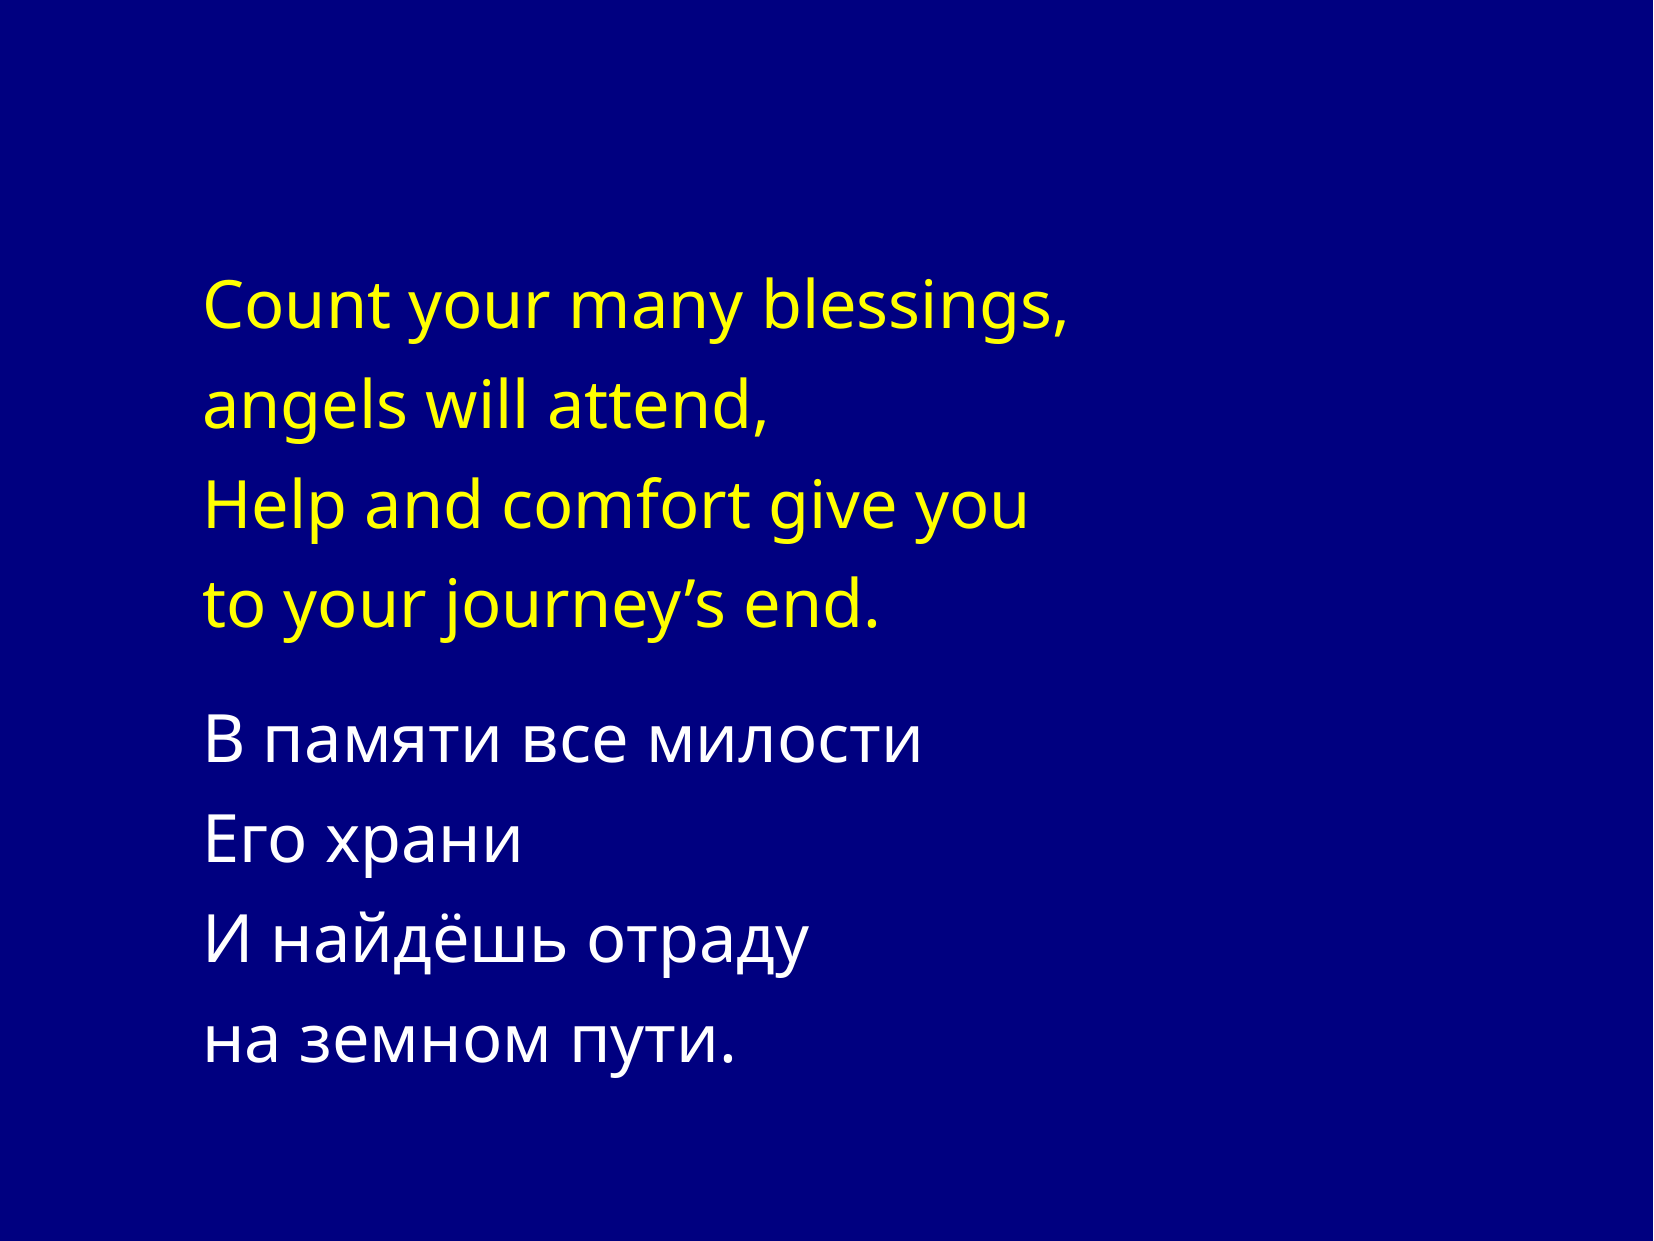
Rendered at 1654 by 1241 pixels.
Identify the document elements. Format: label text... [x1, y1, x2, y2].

text_box Count your many blessings, angels will attend, Help and comfort give you to your journey’s end. [75, 150, 1576, 638]
text_box В памяти все милости Его храни И найдёшь отраду на земном пути. [75, 675, 1576, 1163]
